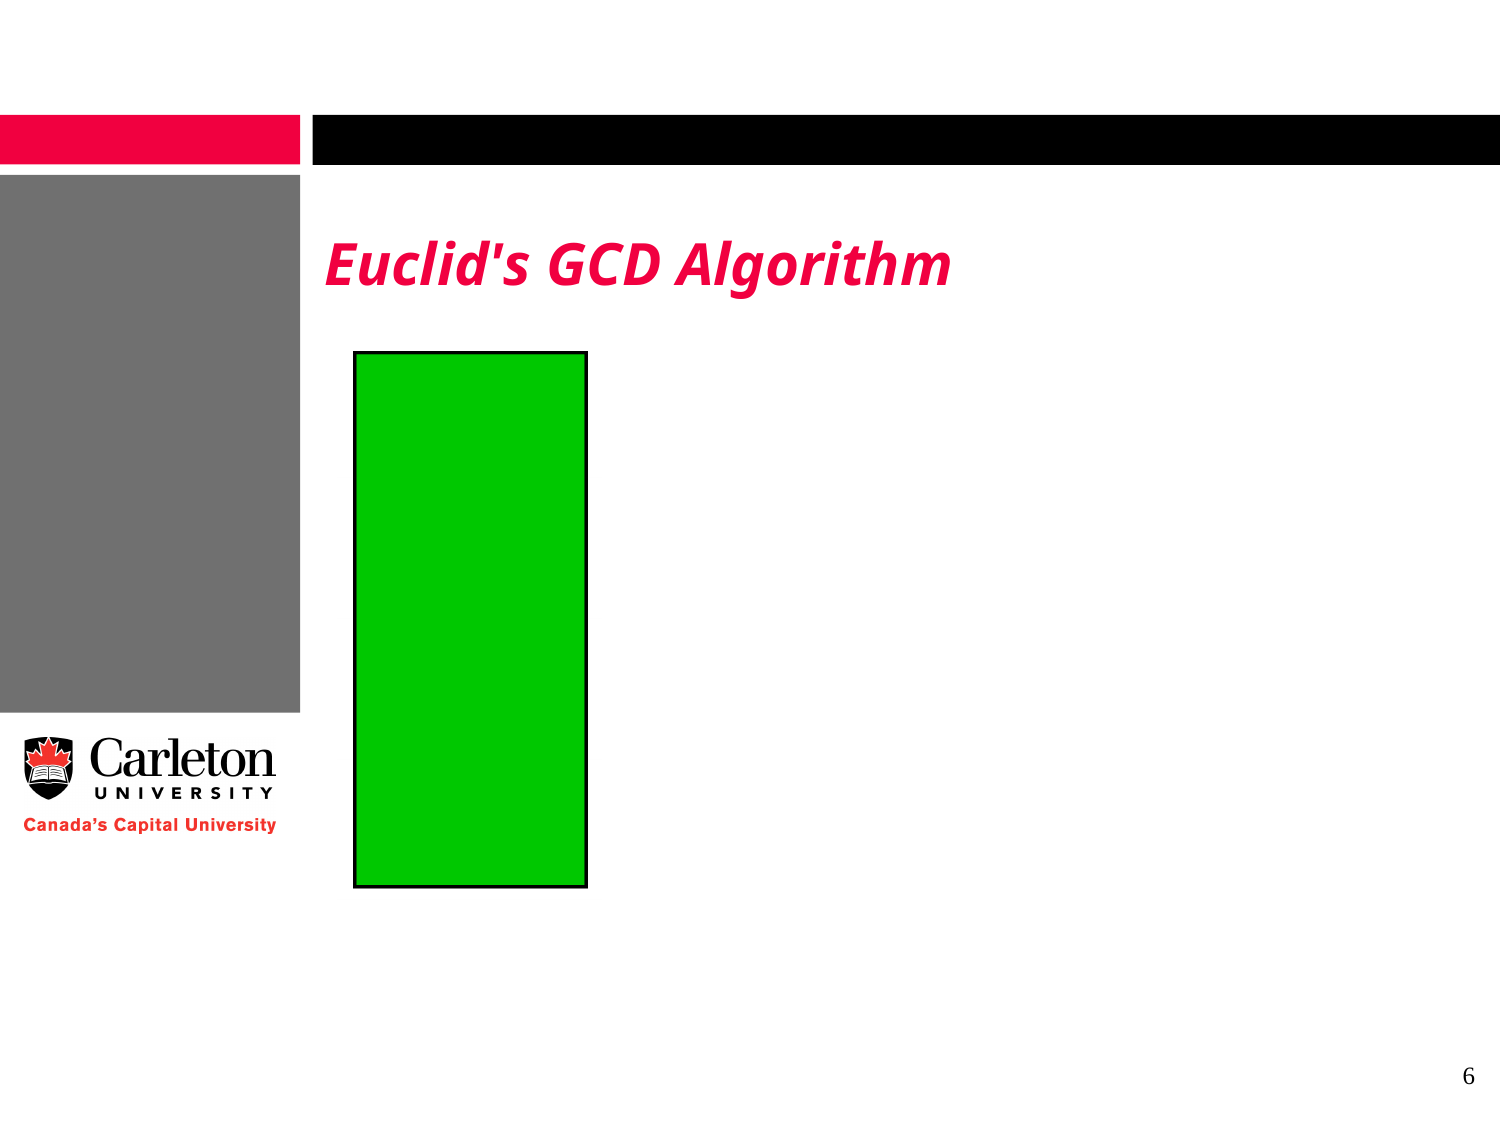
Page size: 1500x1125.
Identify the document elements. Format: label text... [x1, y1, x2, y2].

title Euclid's GCD Algorithm [324, 194, 1450, 331]
picture [24, 737, 276, 834]
picture [337, 337, 602, 901]
